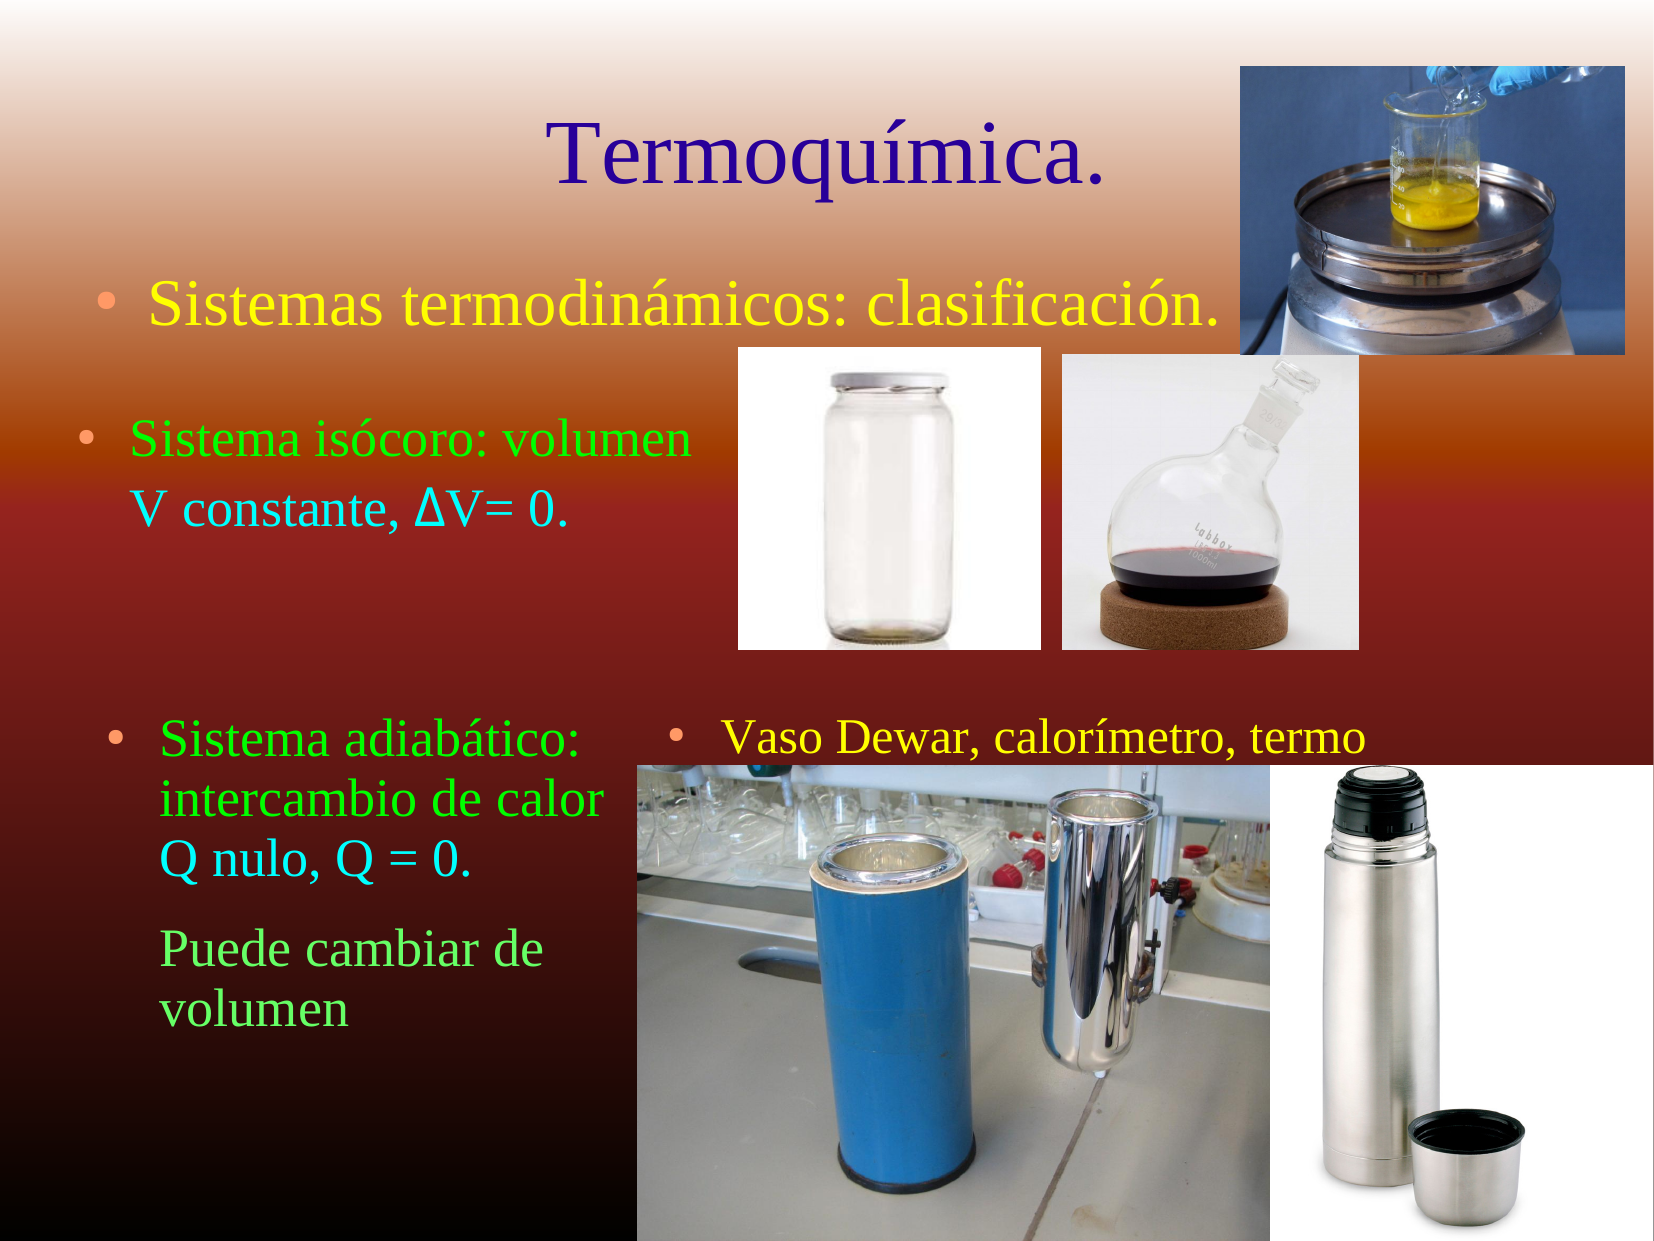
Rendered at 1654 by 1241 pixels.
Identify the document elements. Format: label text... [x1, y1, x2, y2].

picture [0, 0, 1654, 1241]
text_box Vaso Dewar, calorímetro, termo [649, 708, 1477, 765]
text_box Sistema isócoro: volumen V constante, ΔV= 0. [59, 408, 709, 542]
list Sistemas termodinámicos: clasificación. [76, 265, 1506, 384]
text_box Sistema adiabático: intercambio de calor Q nulo, Q = 0. Puede cambiar de volumen [88, 708, 621, 1040]
title Termoquímica. [82, 49, 1571, 257]
